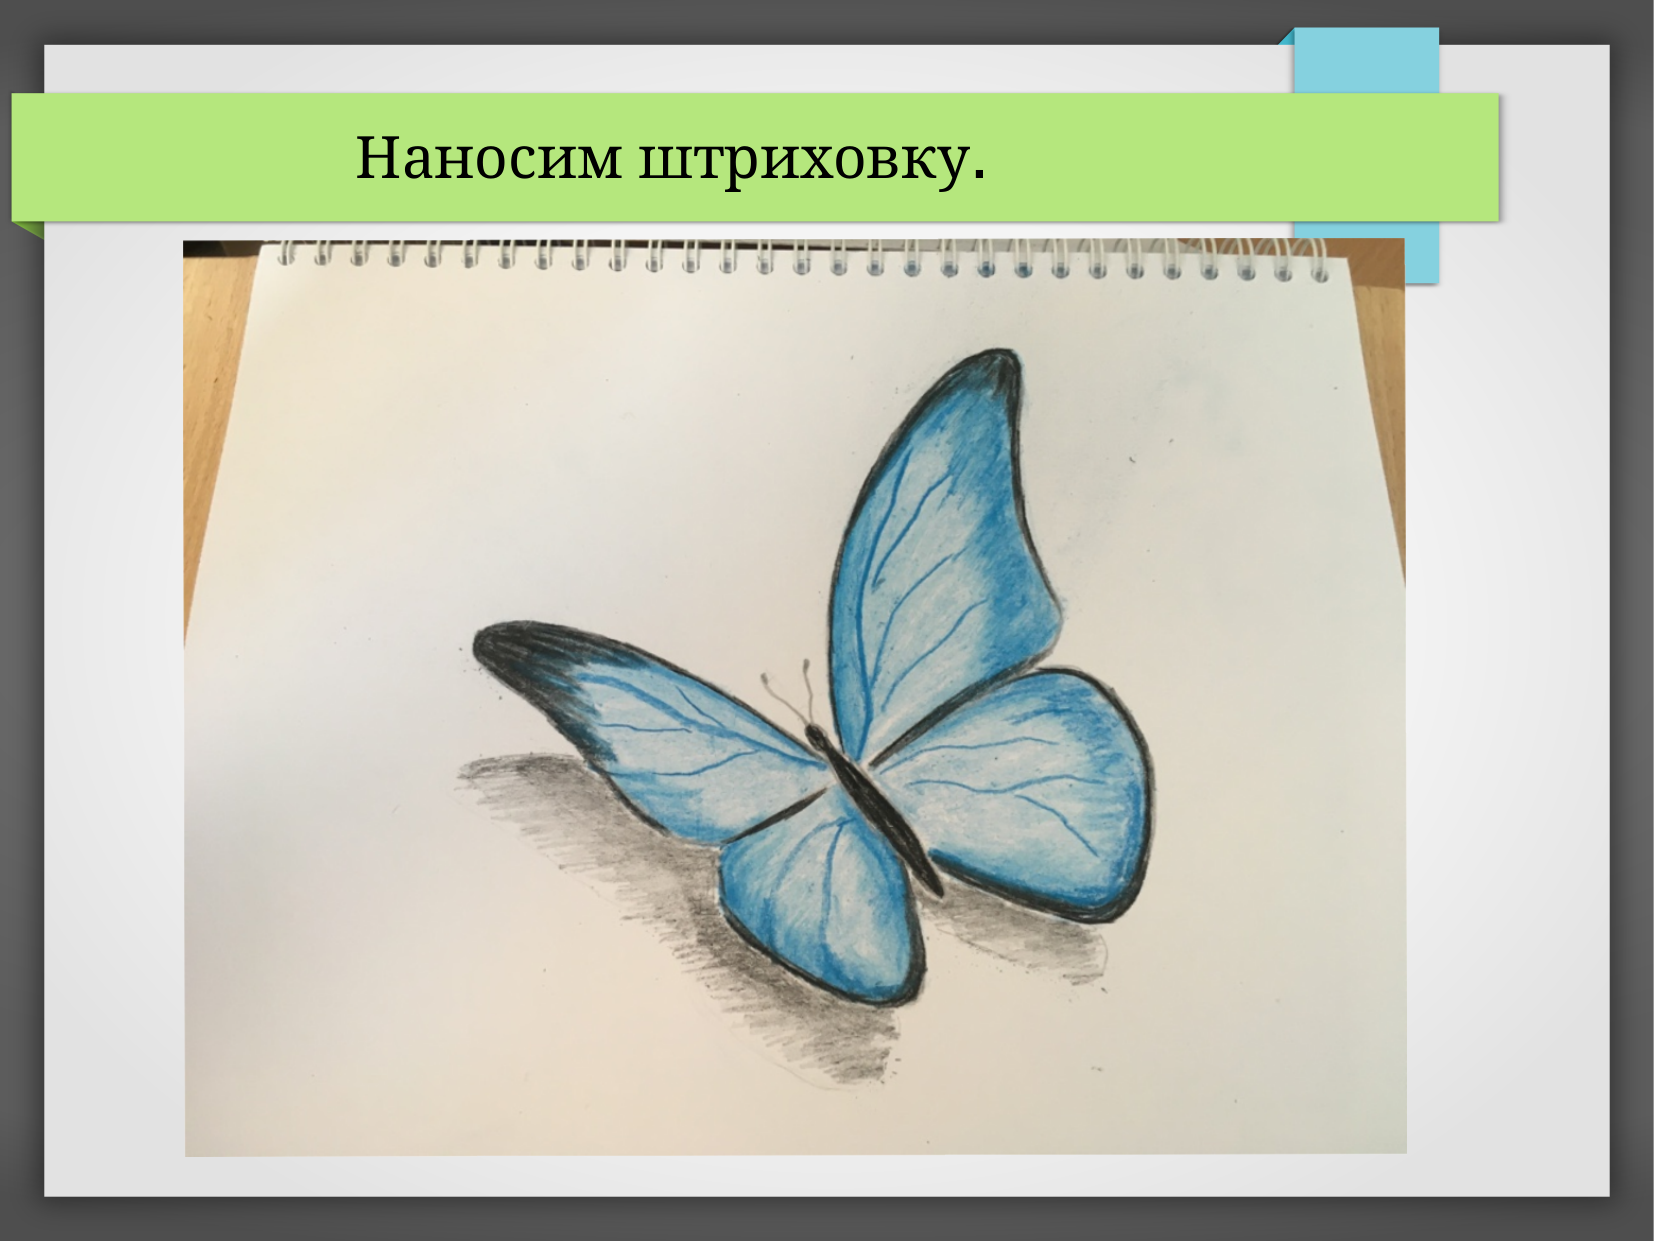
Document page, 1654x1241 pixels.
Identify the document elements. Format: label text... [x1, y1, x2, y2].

picture [0, 0, 1654, 1241]
title Наносим штриховку. [82, 94, 1264, 213]
